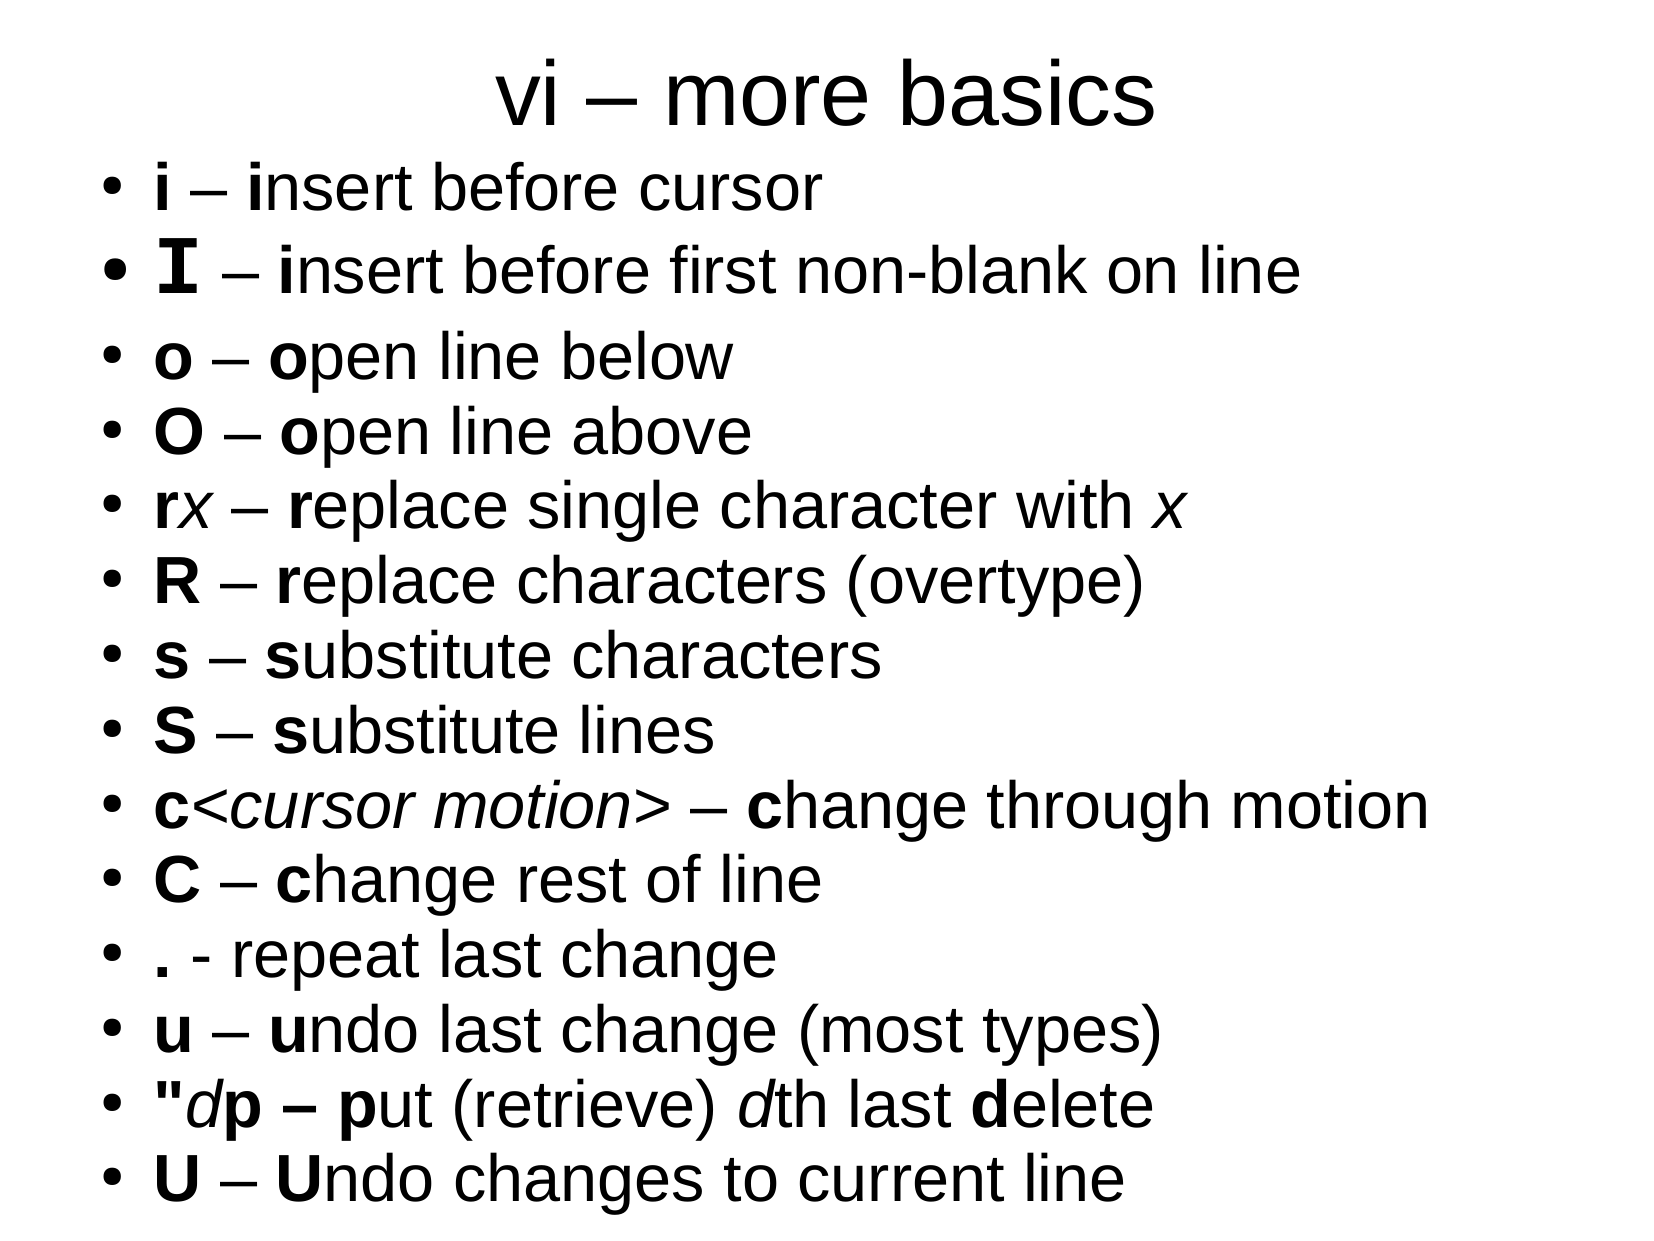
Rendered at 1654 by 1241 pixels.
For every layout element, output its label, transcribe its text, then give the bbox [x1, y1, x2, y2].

title vi – more basics [82, 0, 1571, 150]
list i – insert before cursor I – insert before first non-blank on line o – open line below O – open line above rx – replace single character with x R – replace characters (overtype) s – substitute characters S – substitute lines c<cursor motion> – change through motion C – change rest of line . - repeat last change u – undo last change (most types) "dp – put (retrieve) dth last delete U – Undo changes to current line [82, 150, 1571, 1217]
